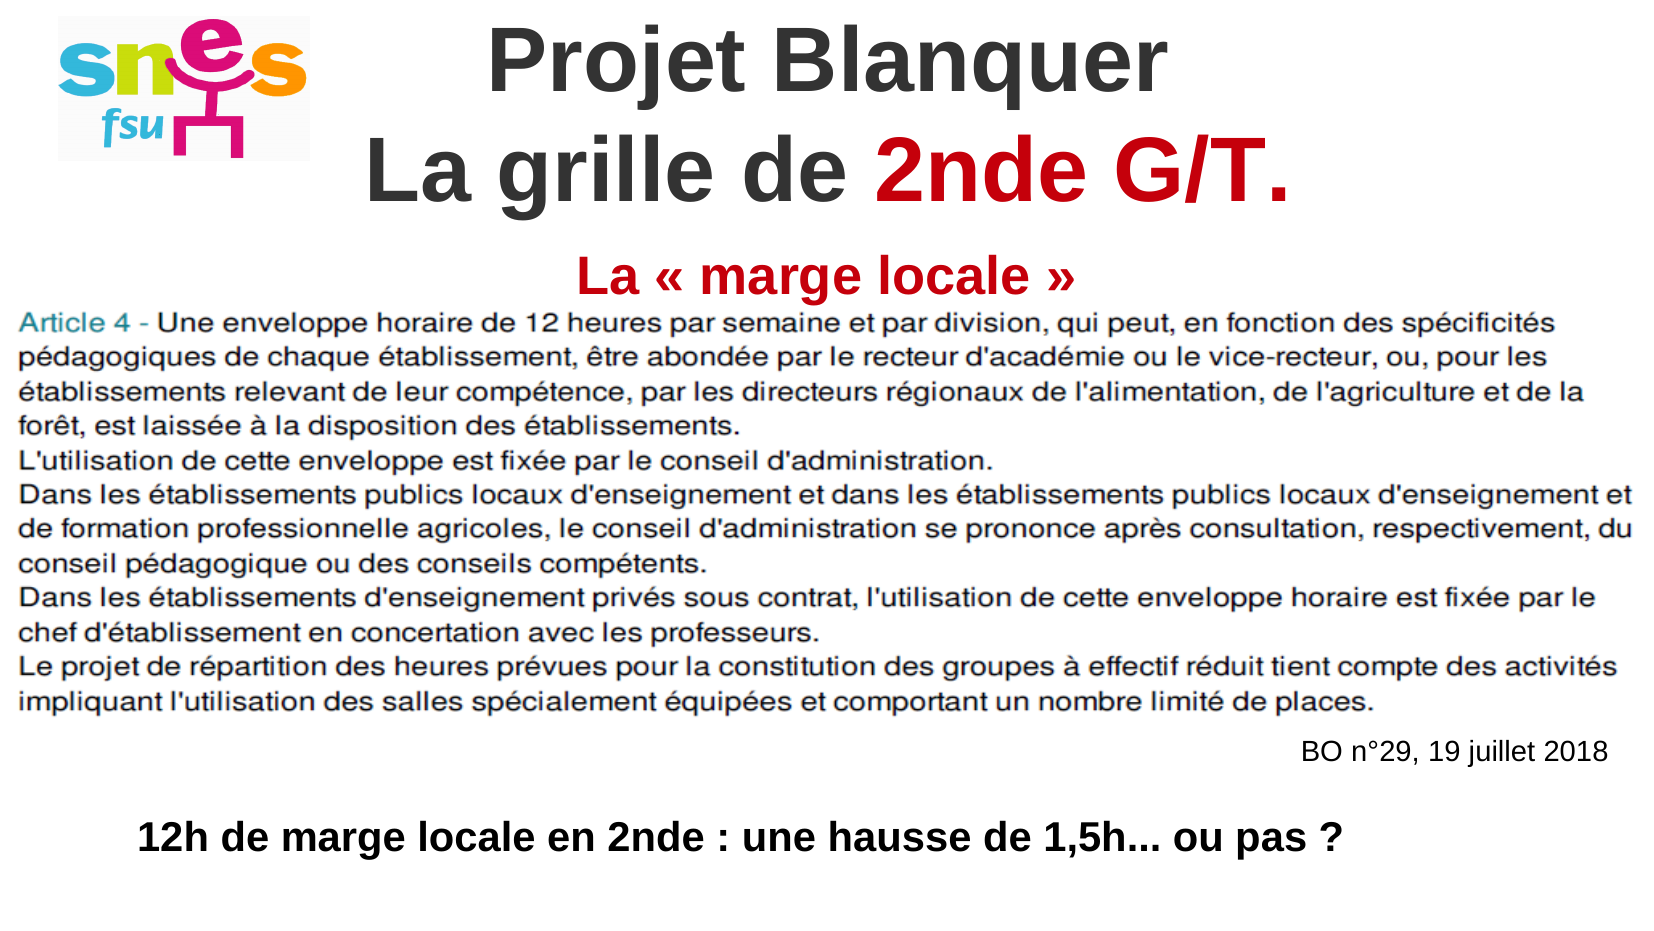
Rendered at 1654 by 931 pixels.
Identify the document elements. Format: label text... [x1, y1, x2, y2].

picture [12, 306, 1642, 728]
title Projet Blanquer La grille de 2nde G/T. [122, 0, 1535, 180]
text_box 12h de marge locale en 2nde : une hausse de 1,5h... ou pas ? [122, 806, 1593, 914]
text_box La « marge locale » [391, 237, 1262, 306]
picture [58, 17, 310, 161]
text_box BO n°29, 19 juillet 2018 [1285, 727, 1642, 778]
